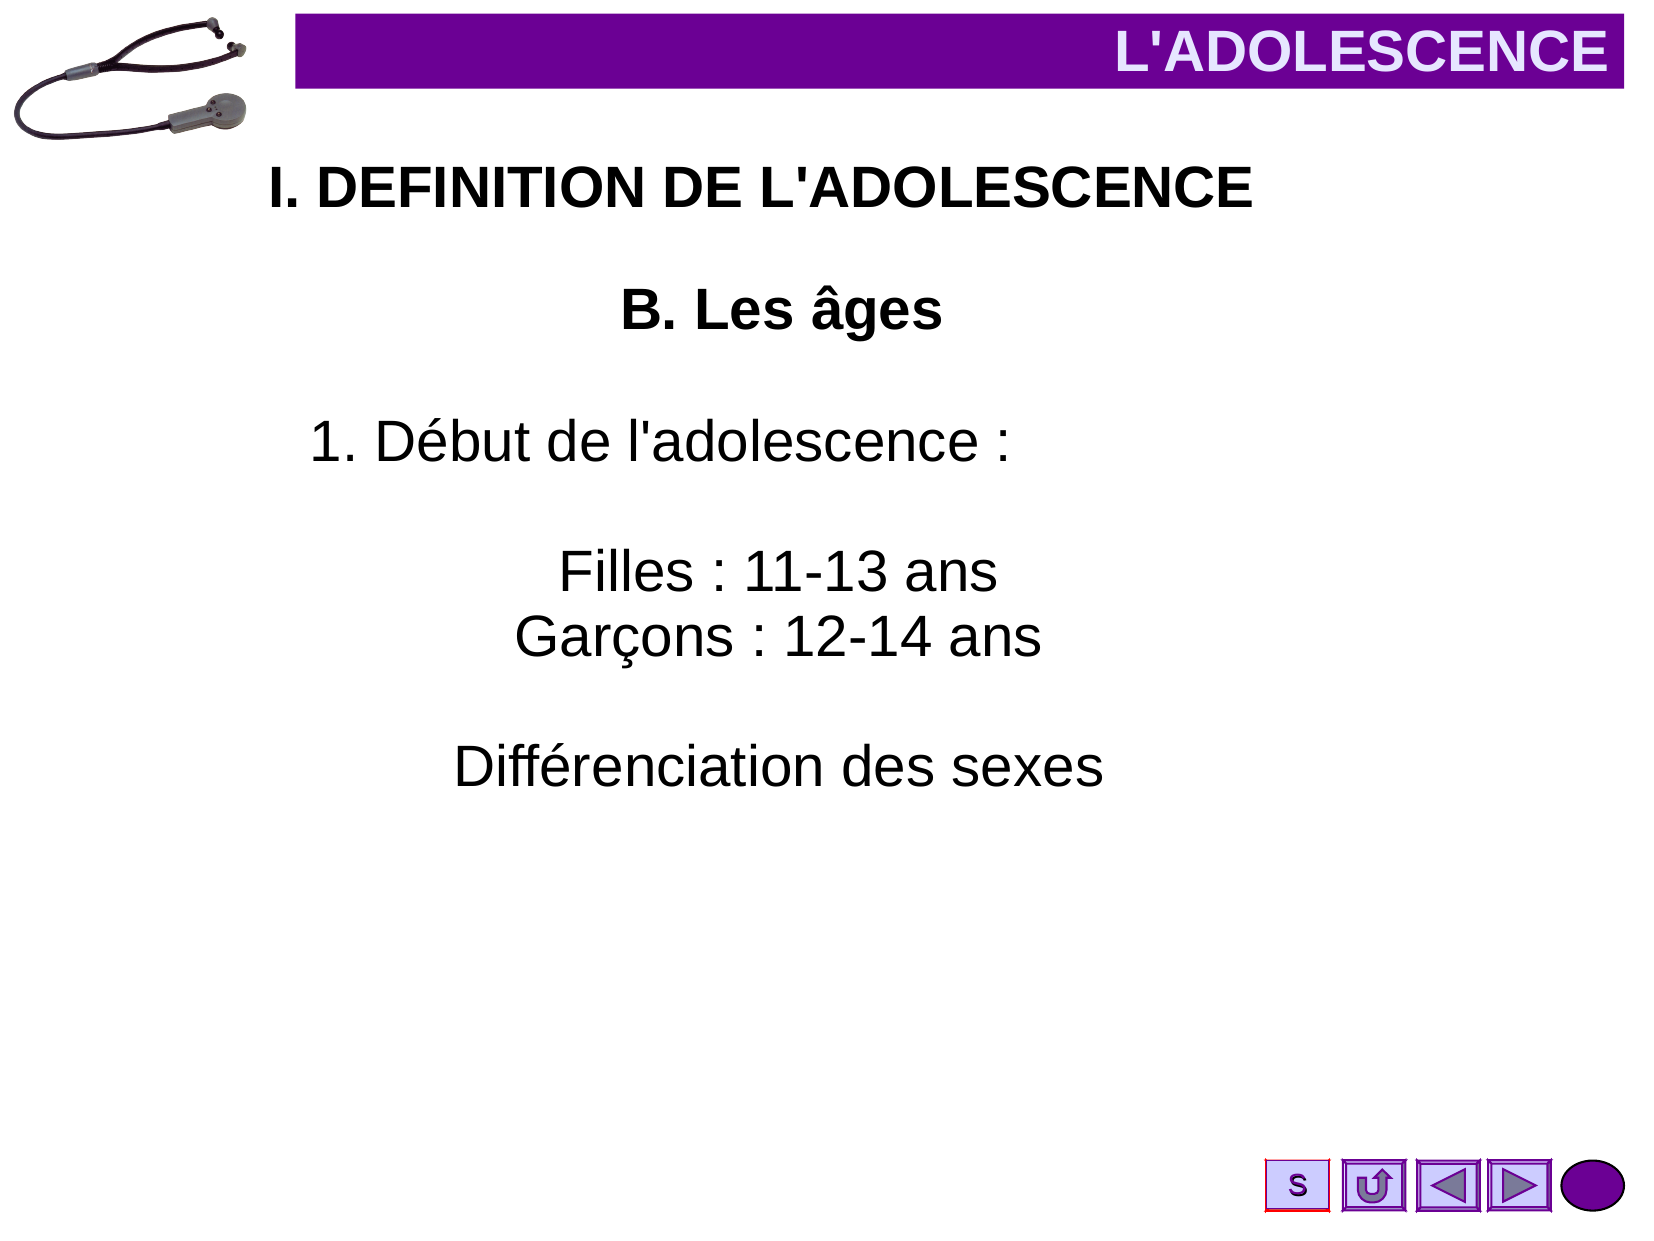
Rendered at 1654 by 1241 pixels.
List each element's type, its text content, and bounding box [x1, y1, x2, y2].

text_box 1. Début de l'adolescence : Filles : 11-13 ans Garçons : 12-14 ans Différenciation des sexes [295, 401, 1264, 866]
text_box I. DEFINITION DE L'ADOLESCENCE [236, 147, 1270, 230]
picture [8, 8, 260, 153]
text_box B. Les âges [620, 264, 1090, 355]
text_box [1561, 1160, 1625, 1211]
text_box L'ADOLESCENCE [295, 13, 1625, 89]
